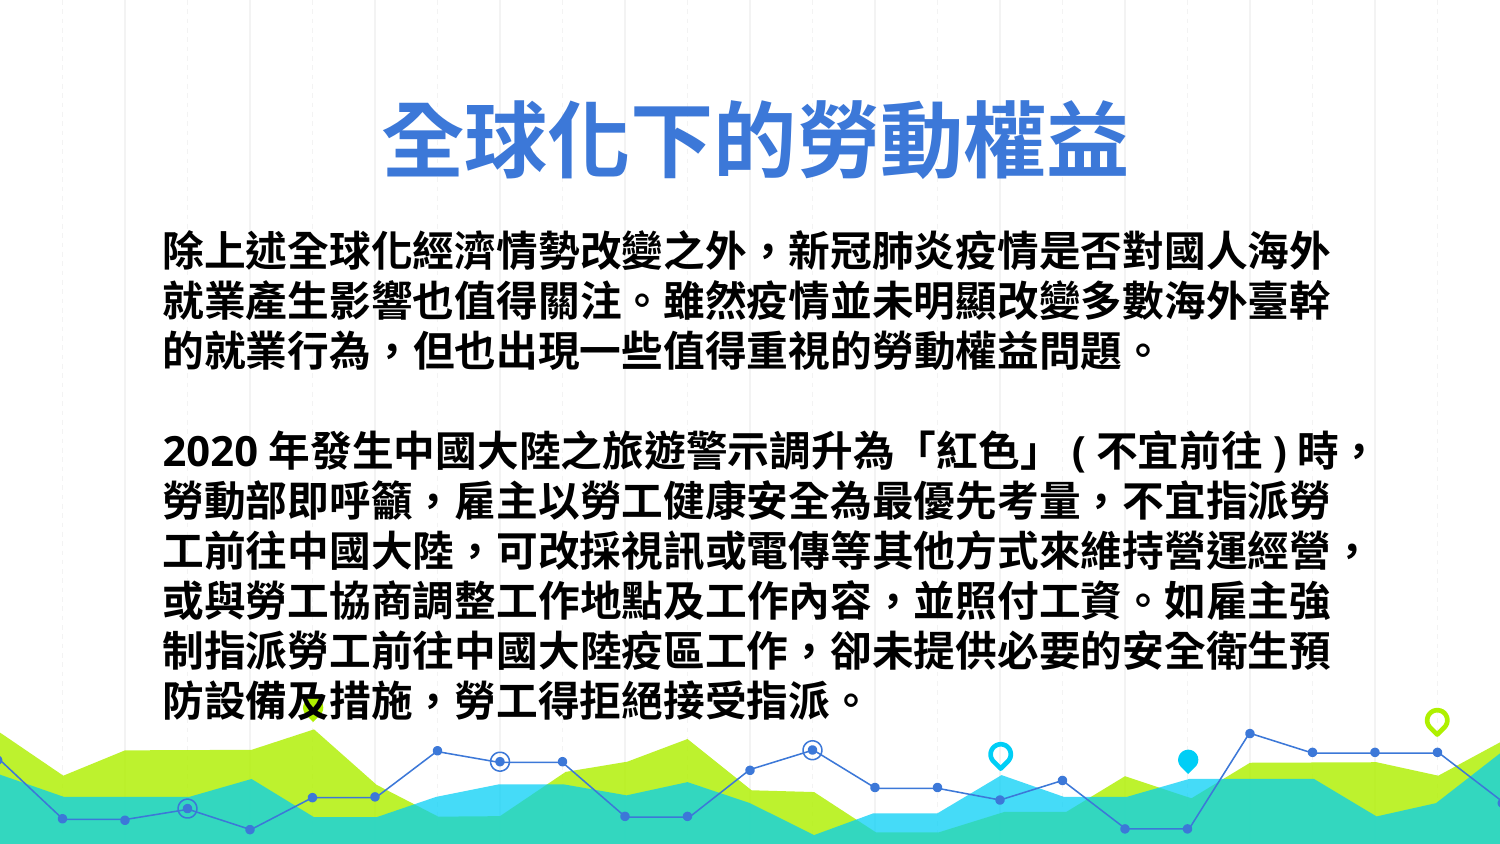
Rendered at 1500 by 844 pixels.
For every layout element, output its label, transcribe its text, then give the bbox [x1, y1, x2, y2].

text_box 全球化下的勞動權益 [88, 55, 1423, 222]
list 除上述全球化經濟情勢改變之外，新冠肺炎疫情是否對國人海外就業產生影響也值得關注。雖然疫情並未明顯改變多數海外臺幹的就業行為，但也出現一些值得重視的勞動權益問題。 2020年發生中國大陸之旅遊警示調升為「紅色」(不宜前往)時，勞動部即呼籲，雇主以勞工健康安全為最優先考量，不宜指派勞工前往中國大陸，可改採視訊或電傳等其他方式來維持營運經營，或與勞工協商調整工作地點及工作內容，並照付工資。如雇主強制指派勞工前往中國大陸疫區工作，卻未提供必要的安全衛生預防設備及措施，勞工得拒絕接受指派。 [147, 222, 1377, 789]
